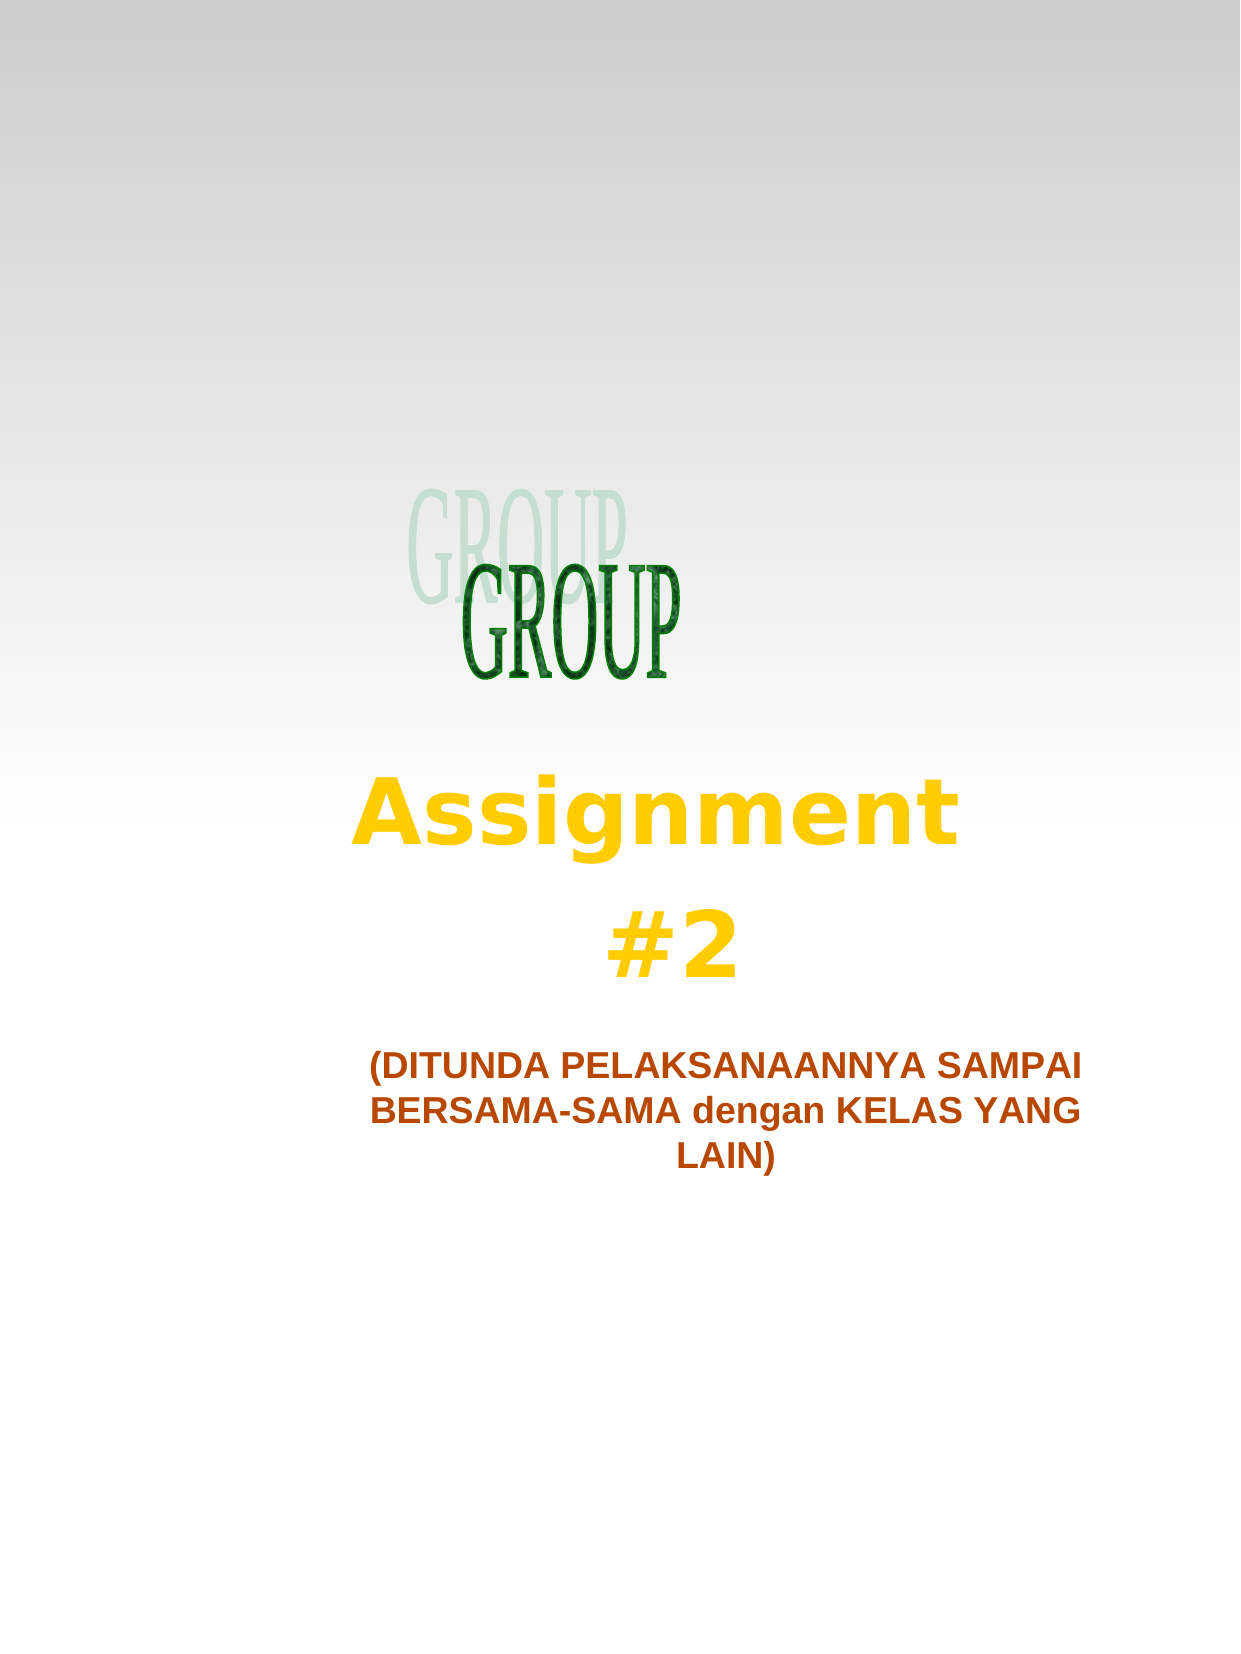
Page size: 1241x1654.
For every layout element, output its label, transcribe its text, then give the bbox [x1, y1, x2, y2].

text_box (DITUNDA PELAKSANAANNYA SAMPAI BERSAMA-SAMA dengan KELAS YANG LAIN) [354, 1033, 1165, 1184]
text_box GROUP [599, 565, 645, 679]
title Assignment #2 [295, 738, 1050, 994]
text_box GROUP [647, 565, 680, 678]
text_box GROUP [553, 564, 596, 679]
text_box GROUP [463, 564, 506, 679]
text_box GROUP [509, 565, 552, 678]
